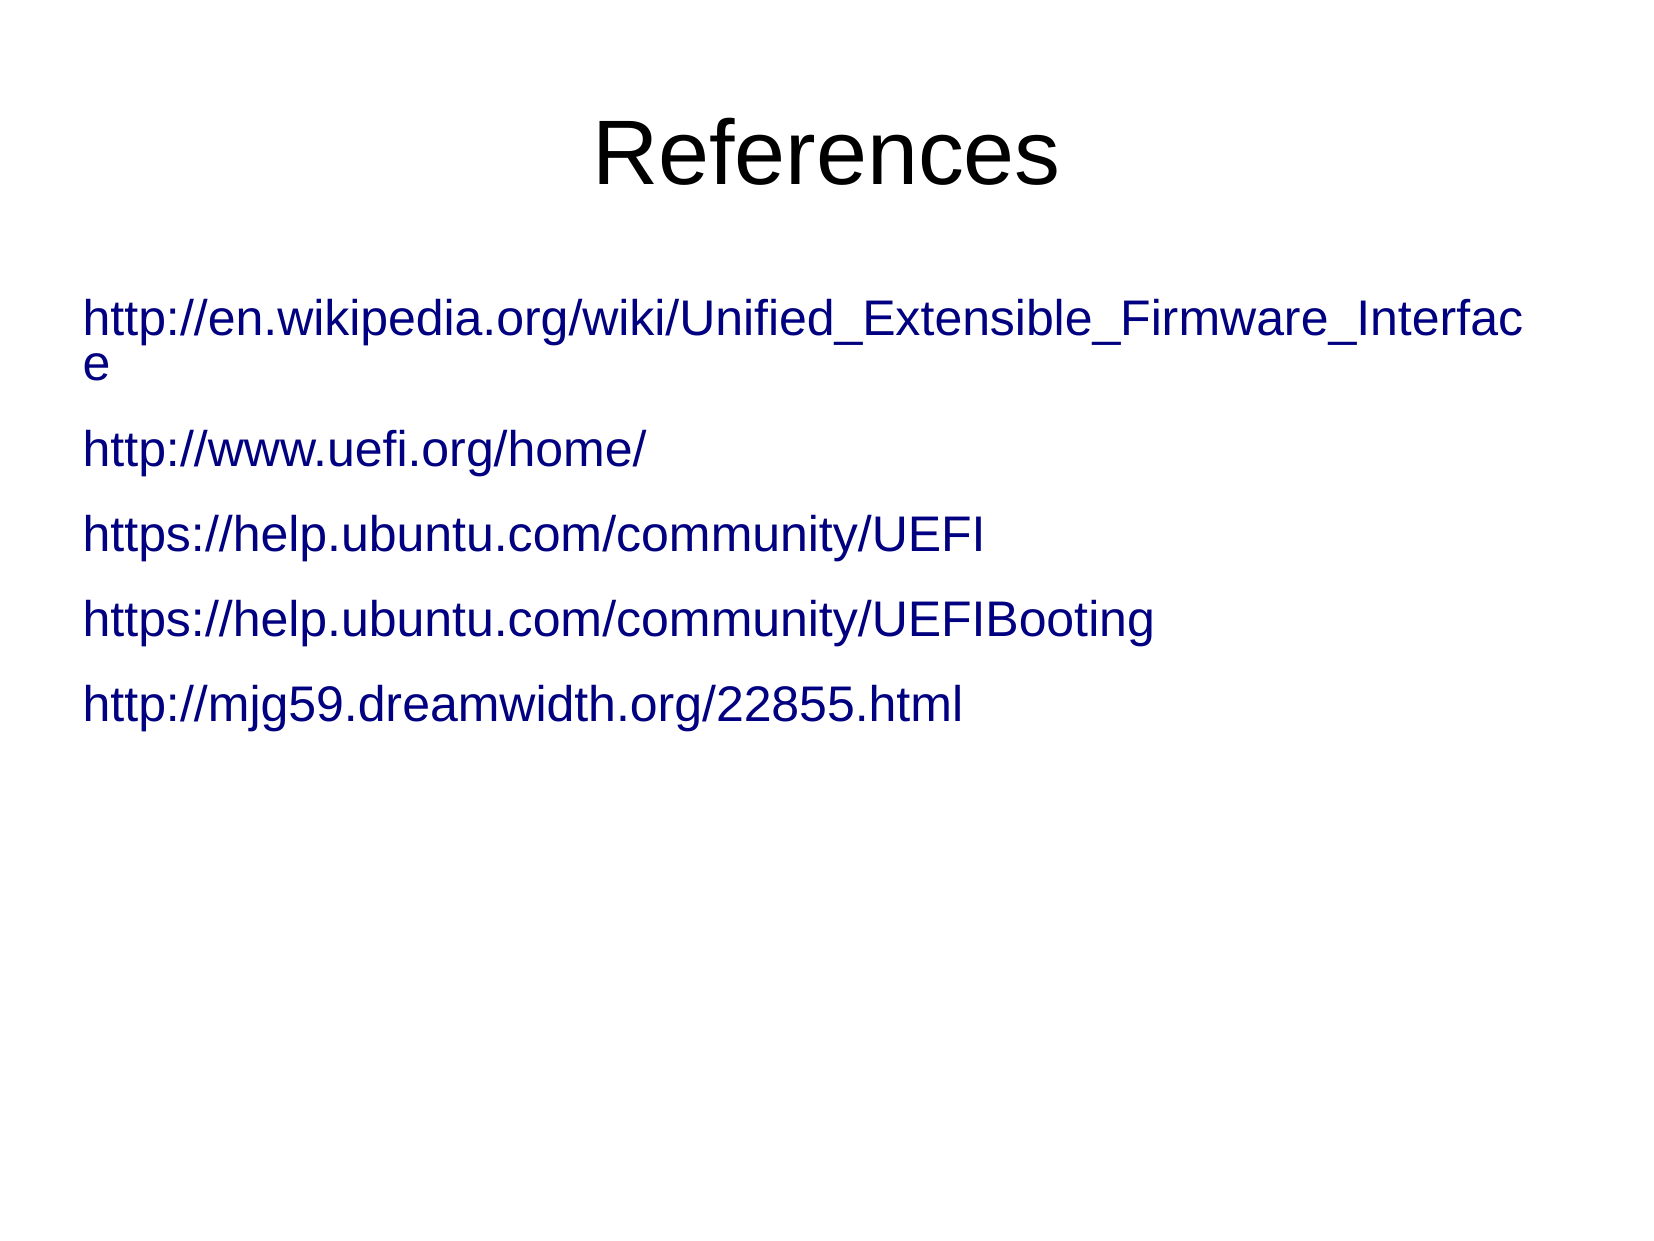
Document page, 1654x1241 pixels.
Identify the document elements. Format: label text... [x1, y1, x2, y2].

title References [82, 49, 1571, 257]
list http://en.wikipedia.org/wiki/Unified_Extensible_Firmware_Interface http://www.uefi.org/home/ https://help.ubuntu.com/community/UEFI https://help.ubuntu.com/community/UEFIBooting http://mjg59.dreamwidth.org/22855.html [82, 290, 1538, 1010]
